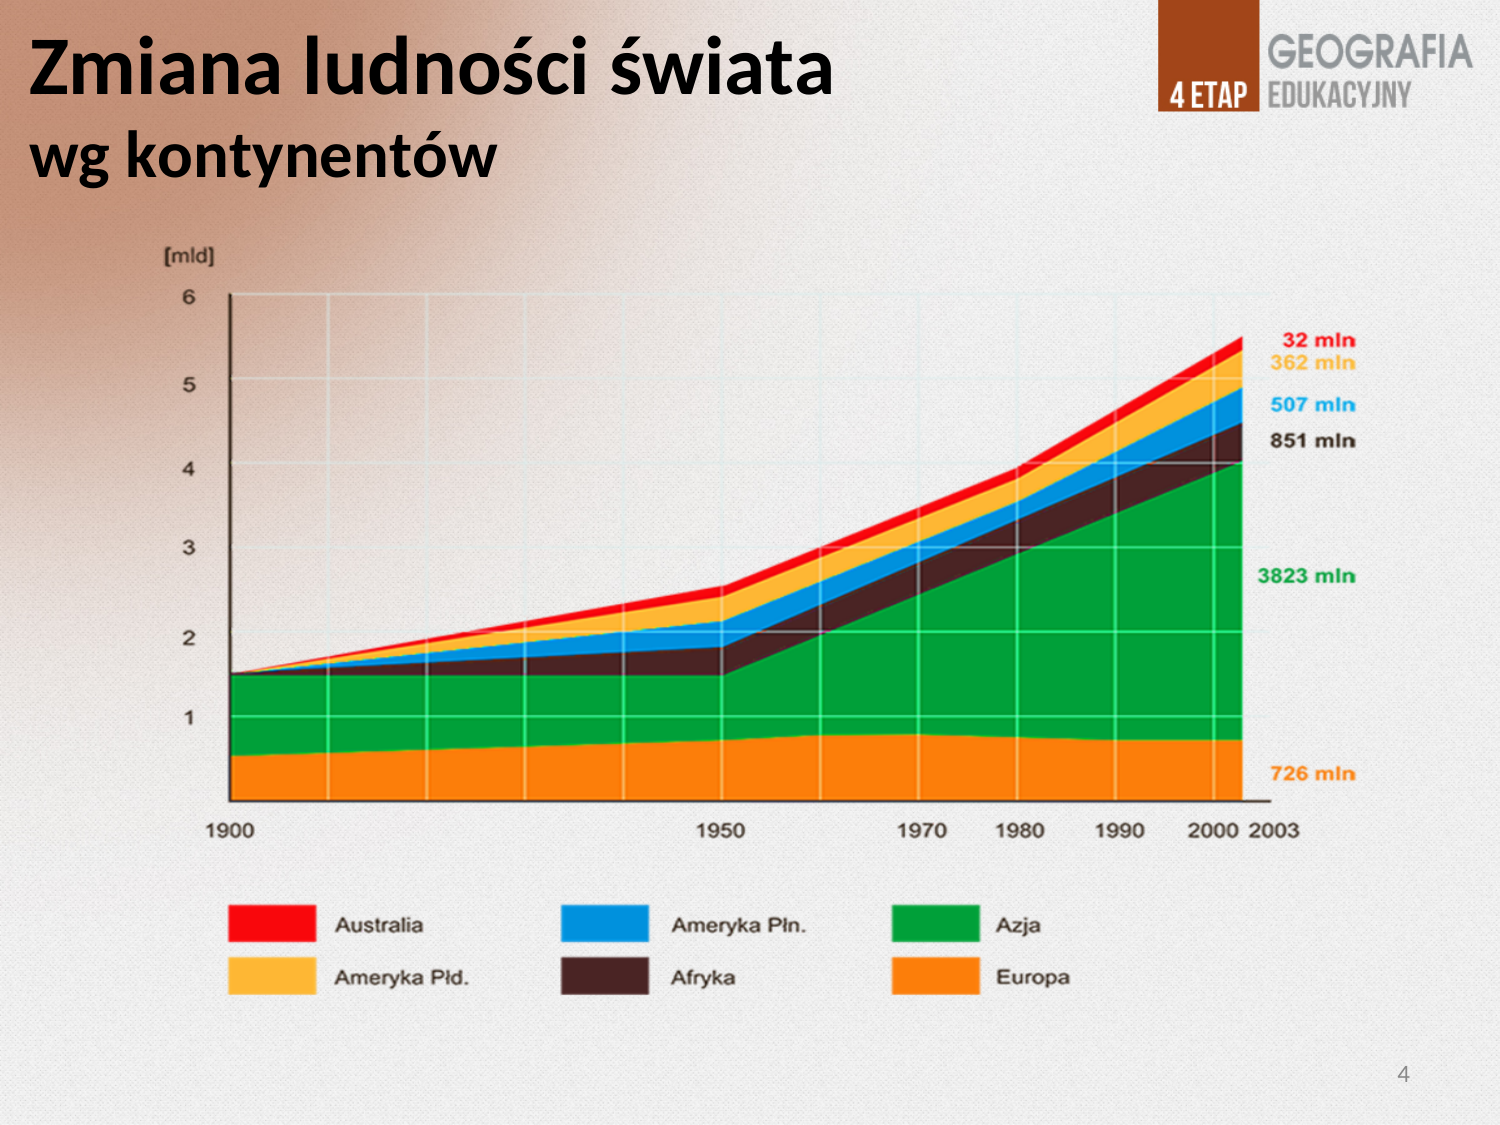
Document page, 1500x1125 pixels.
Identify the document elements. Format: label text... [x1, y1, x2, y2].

text_box Zmiana ludności świata wg kontynentów [14, 3, 1365, 199]
picture [0, 0, 1500, 1125]
